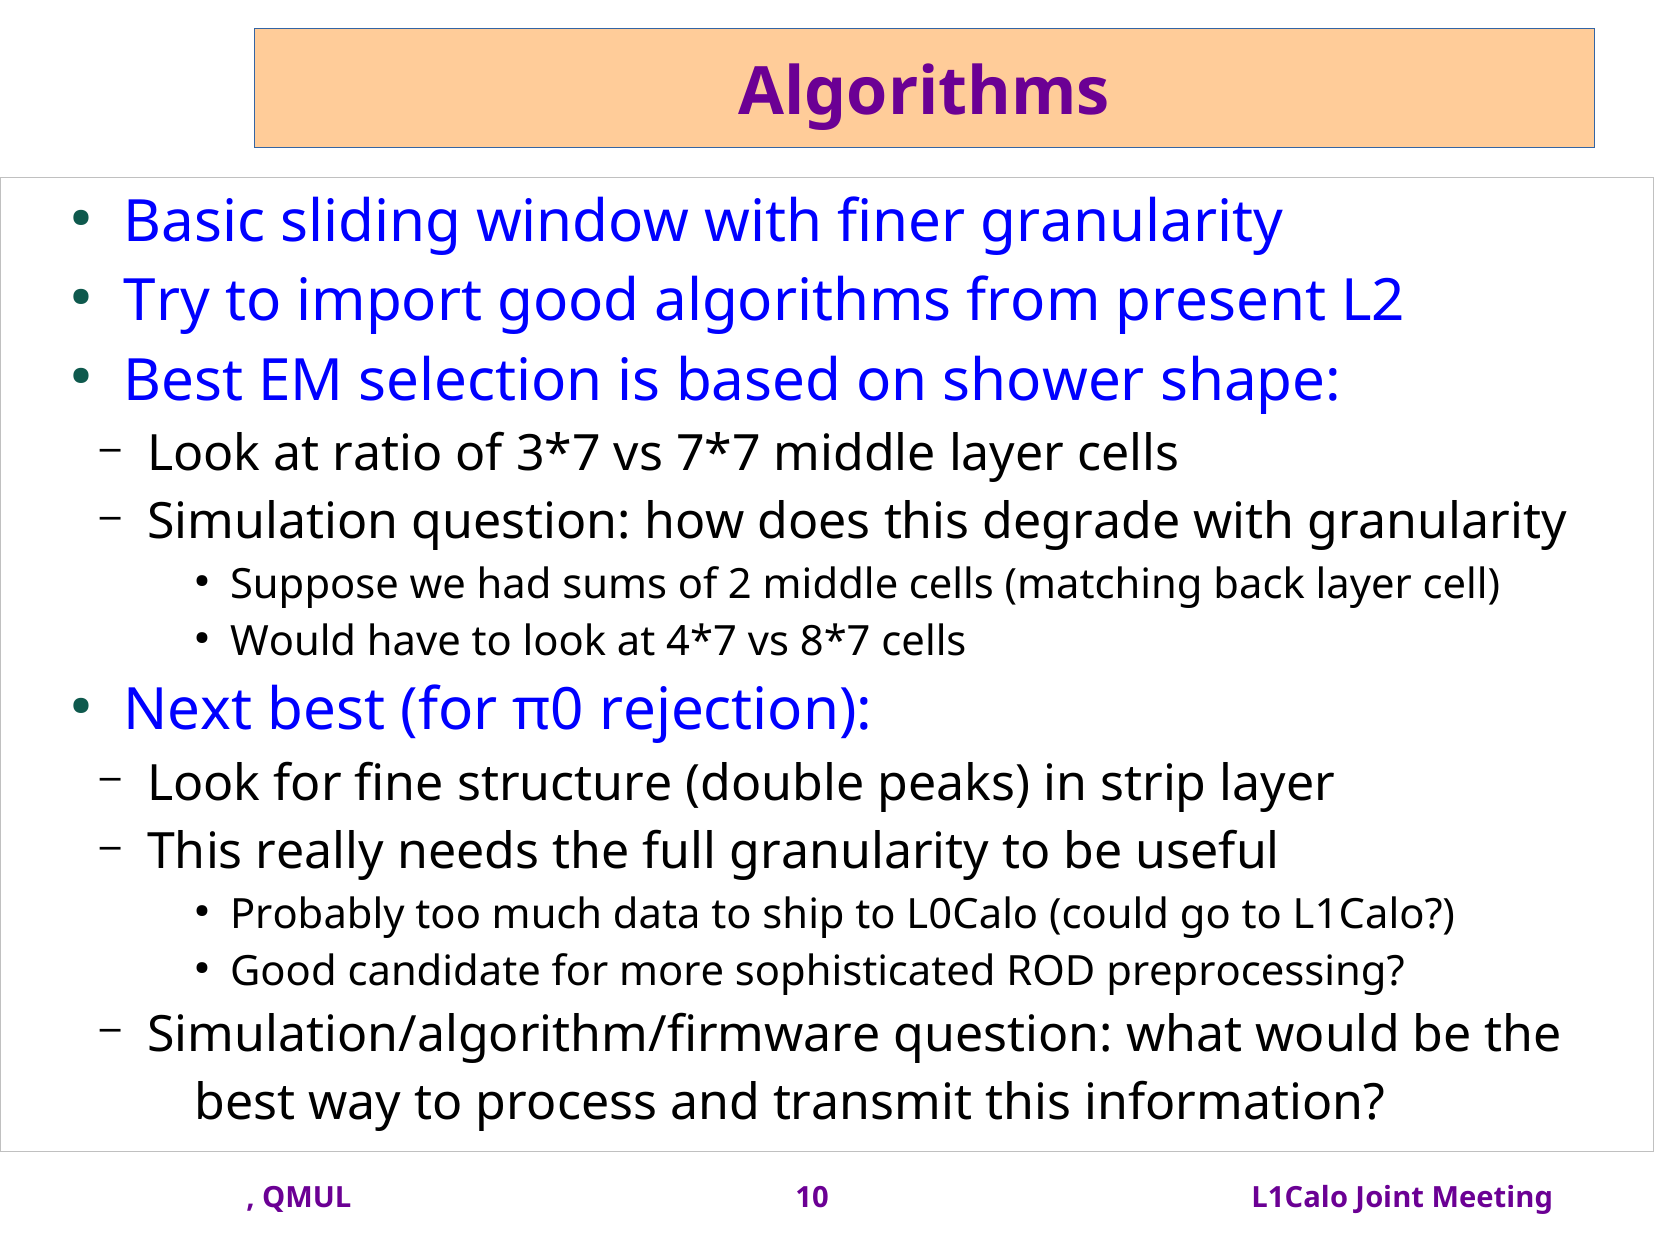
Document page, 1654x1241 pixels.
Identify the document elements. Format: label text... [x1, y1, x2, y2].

title Algorithms [254, 28, 1595, 148]
list Basic sliding window with finer granularity Try to import good algorithms from present L2 Best EM selection is based on shower shape: Look at ratio of 3*7 vs 7*7 middle layer cells Simulation question: how does this degrade with granularity Suppose we had sums of 2 middle cells (matching back layer cell) Would have to look at 4*7 vs 8*7 cells Next best (for π0 rejection): Look for fine structure (double peaks) in strip layer This really needs the full granularity to be useful Probably too much data to ship to L0Calo (could go to L1Calo?) Good candidate for more sophisticated ROD preprocessing? Simulation/algorithm/firmware question: what would be the best way to process and transmit this information? [52, 179, 1598, 1155]
